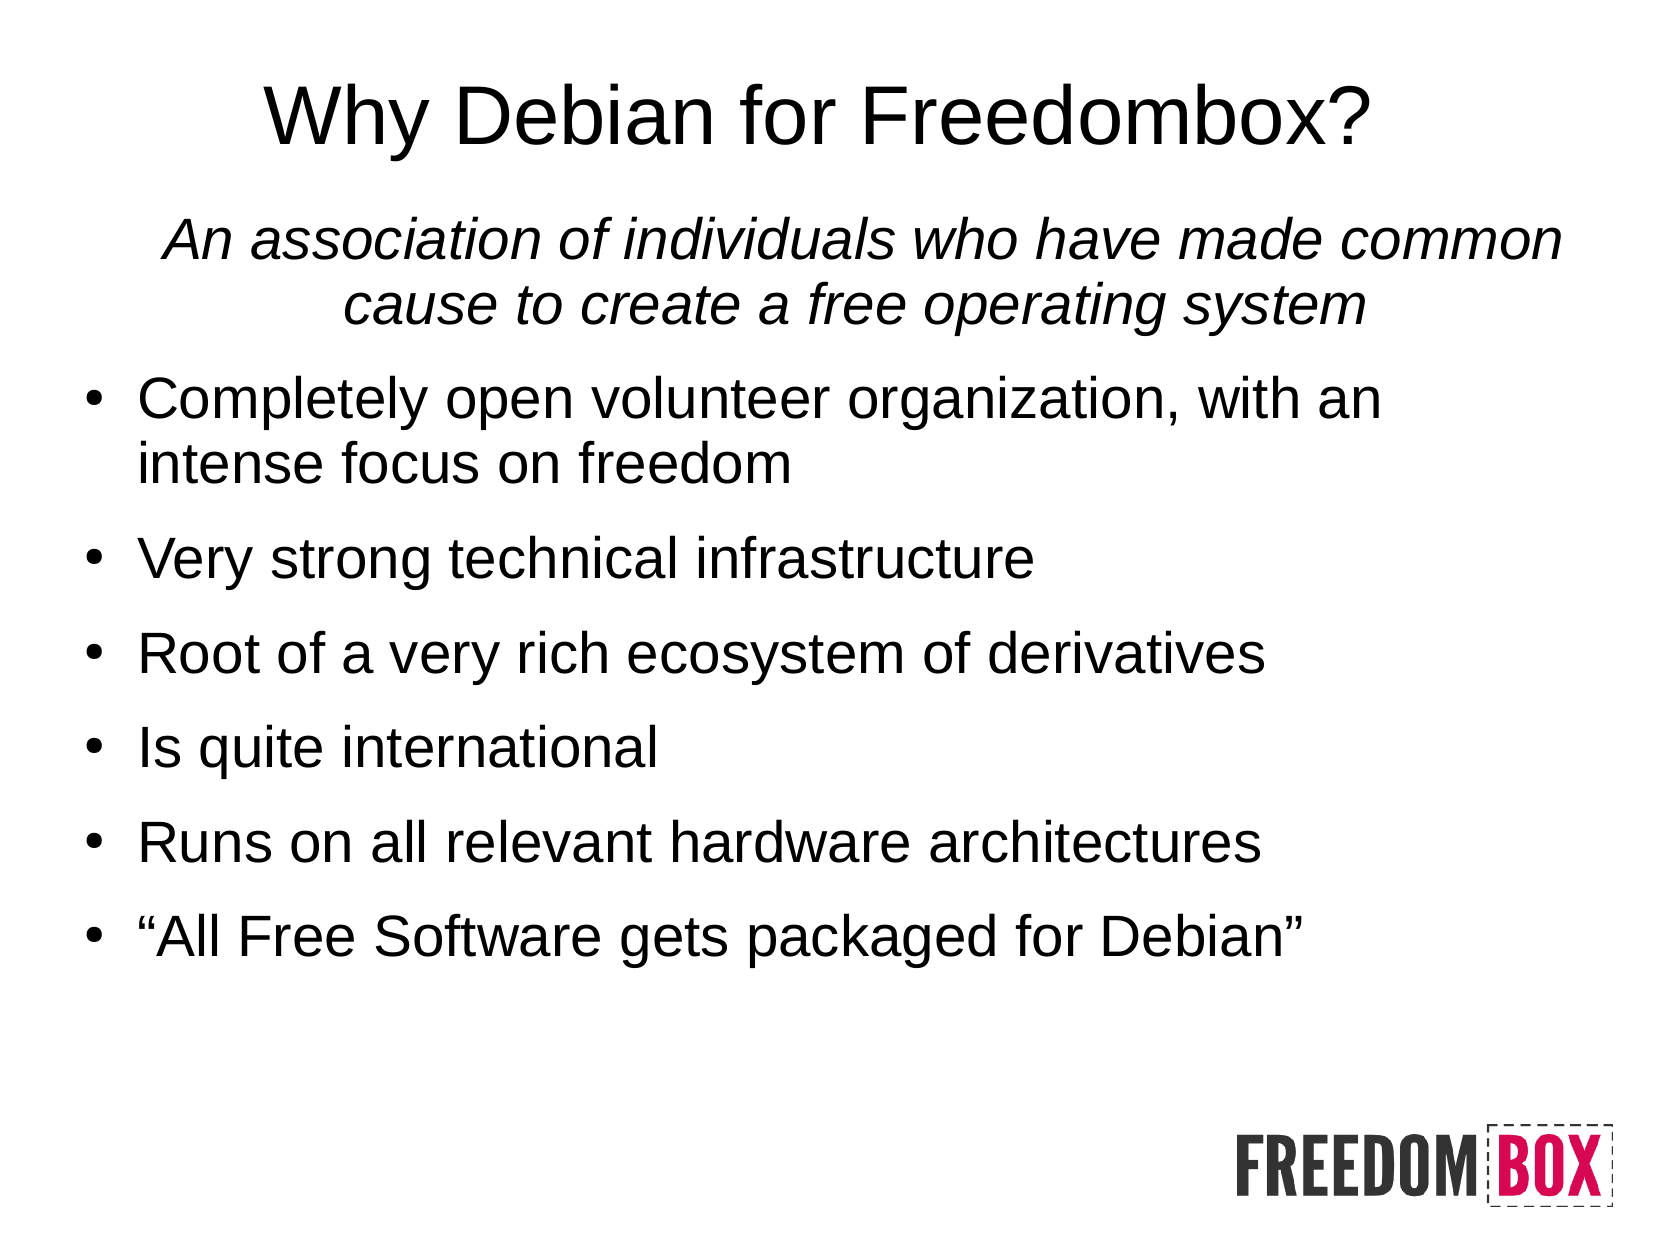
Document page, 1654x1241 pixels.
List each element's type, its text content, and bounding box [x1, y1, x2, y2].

picture [1237, 1124, 1613, 1207]
title Why Debian for Freedombox? [61, 55, 1576, 177]
list An association of individuals who have made common cause to create a free operating system Completely open volunteer organization, with an intense focus on freedom Very strong technical infrastructure Root of a very rich ecosystem of derivatives Is quite international Runs on all relevant hardware architectures “All Free Software gets packaged for Debian” [66, 206, 1576, 1113]
